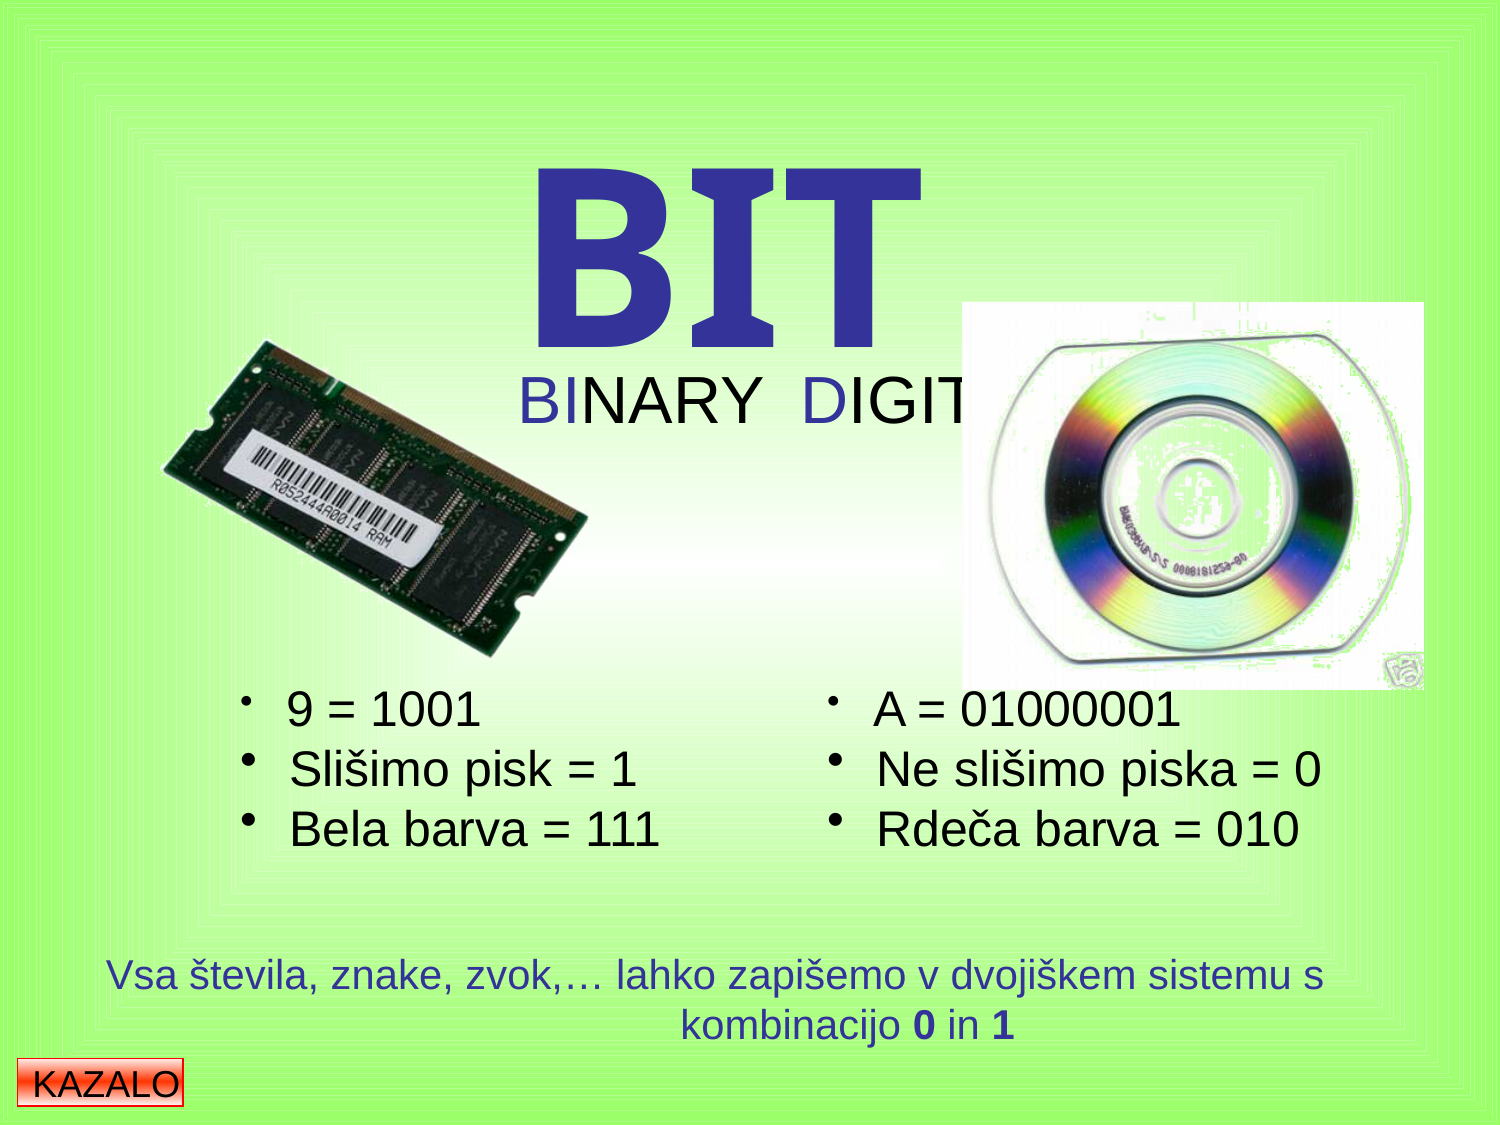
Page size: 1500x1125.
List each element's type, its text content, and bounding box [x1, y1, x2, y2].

picture [962, 302, 1424, 690]
text_box BIT [597, 269, 631, 316]
text_box BINARY DIGIT [597, 349, 962, 445]
text_box Vsa števila, znake, zvok,… lahko zapišemo v dvojiškem sistemu s kombinacijo 0 in 1 [88, 940, 1412, 1056]
text_box BIT [576, 200, 627, 239]
text_box A = 01000001 Ne slišimo piska = 0 Rdeča barva = 010 [812, 668, 1338, 864]
text_box 9 = 1001 Slišimo pisk = 1 Bela barva = 111 [225, 668, 677, 864]
text_box KAZALO [17, 1058, 183, 1106]
text_box BIT [501, 90, 1022, 349]
picture [147, 267, 597, 716]
